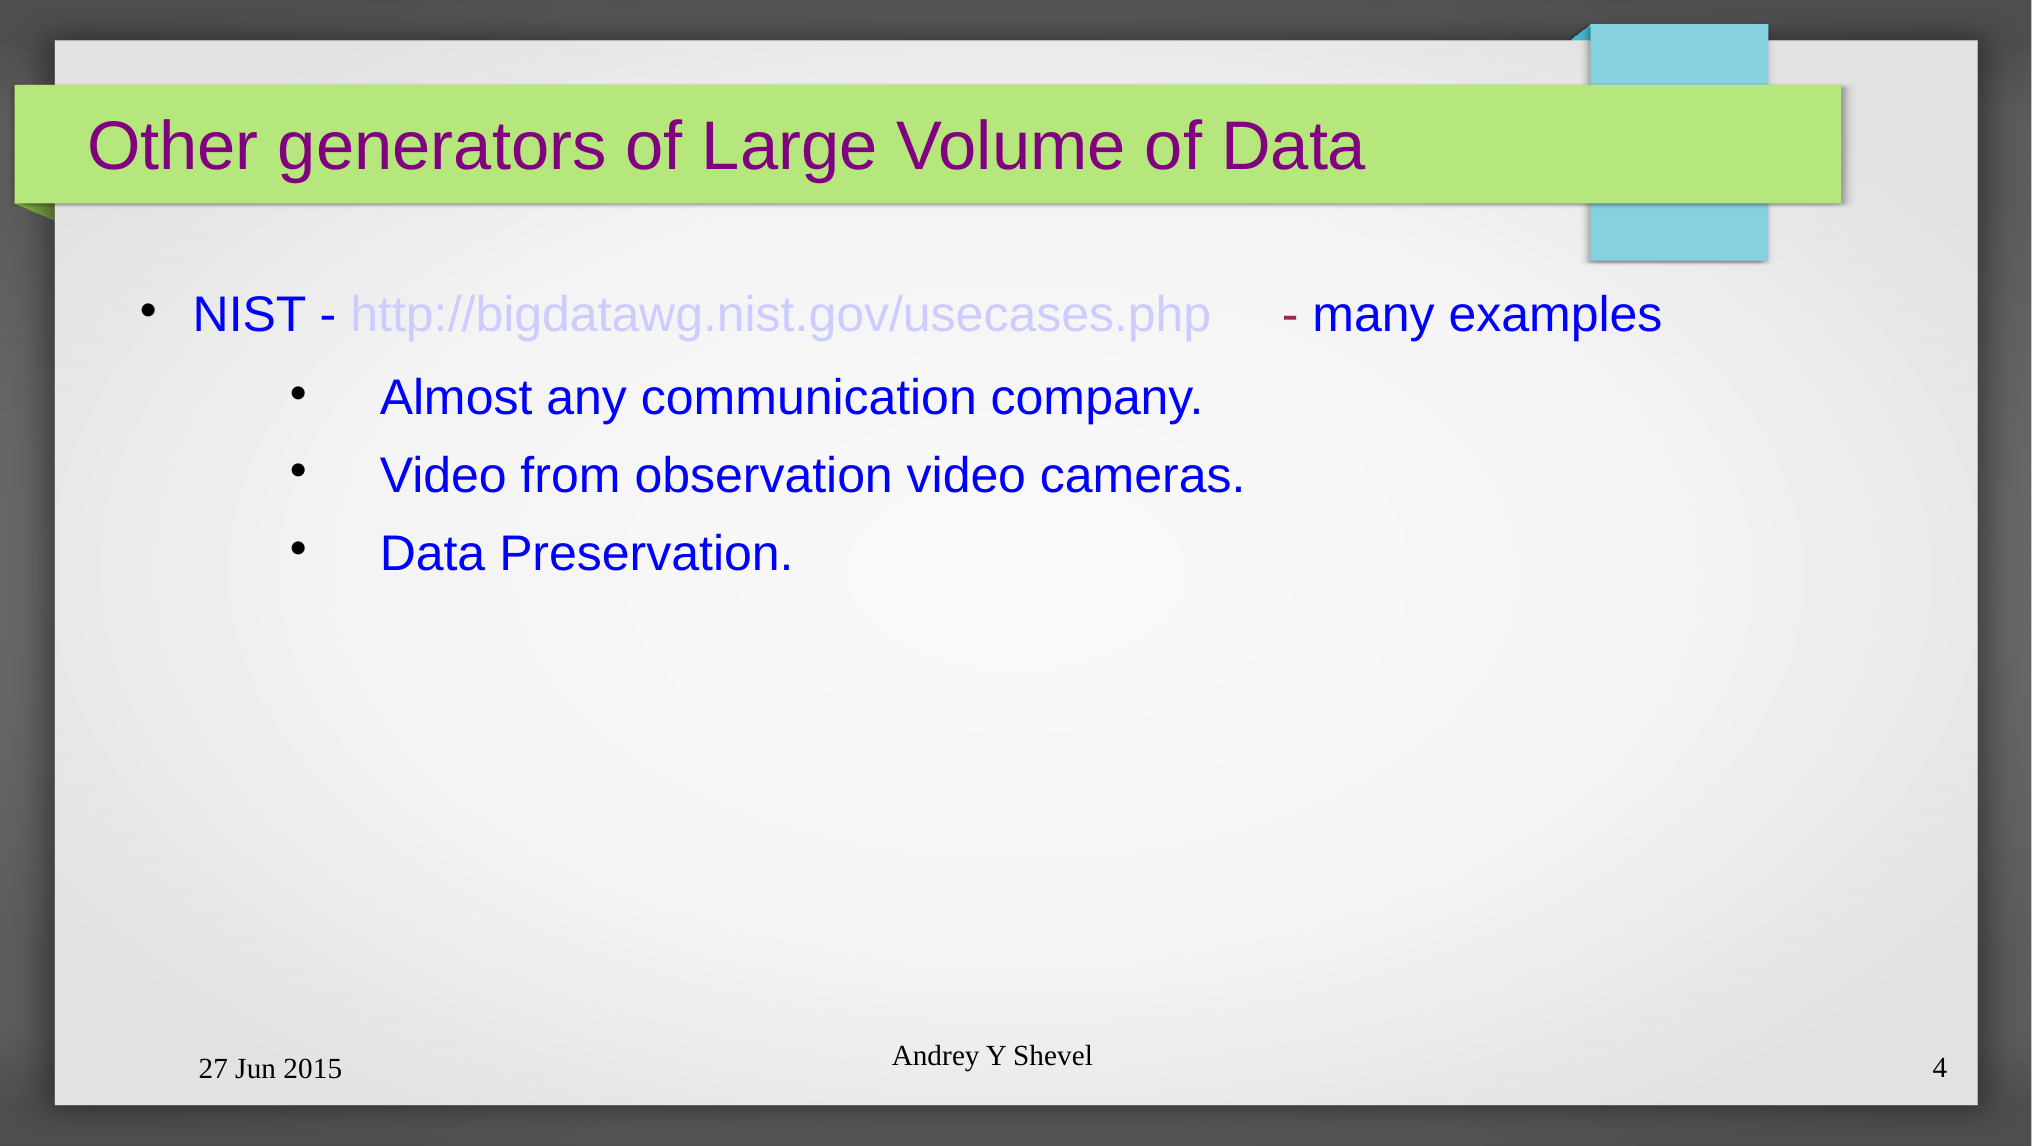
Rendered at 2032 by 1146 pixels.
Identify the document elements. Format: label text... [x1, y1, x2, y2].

list NIST - http://bigdatawg.nist.gov/usecases.php - many examples Almost any communication company. Video from observation video cameras. Data Preservation. [139, 283, 1926, 1001]
title Other generators of Large Volume of Data [86, 69, 1926, 224]
picture [0, 0, 2032, 1146]
